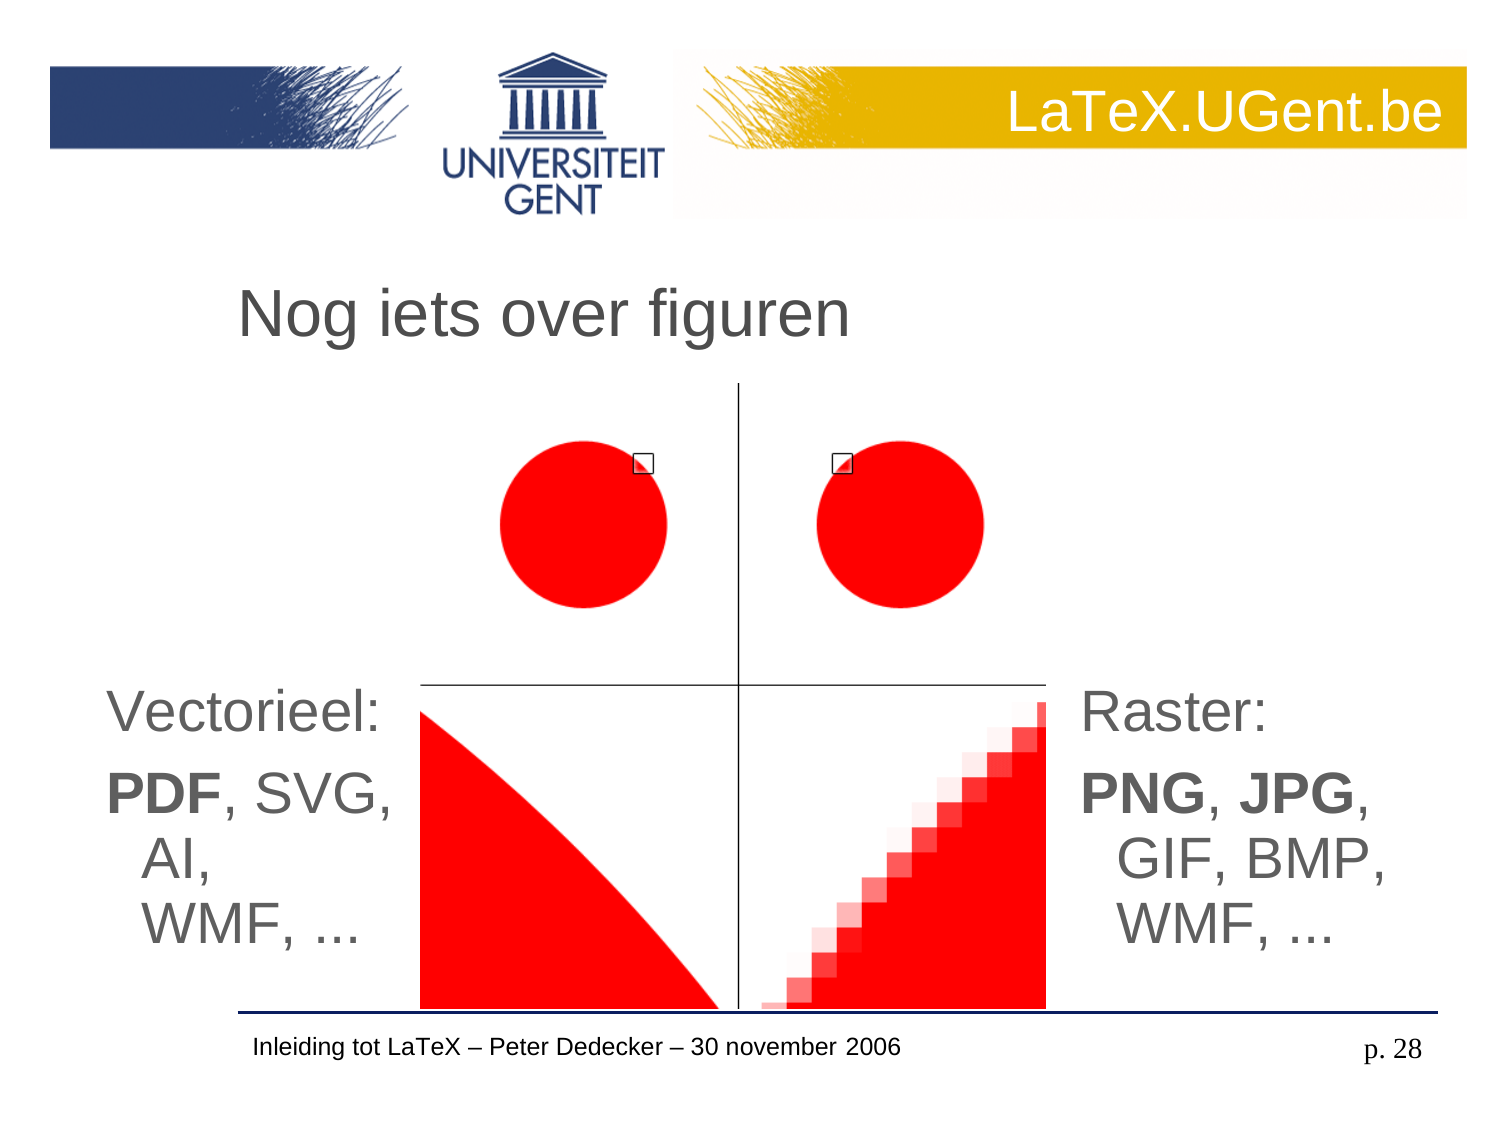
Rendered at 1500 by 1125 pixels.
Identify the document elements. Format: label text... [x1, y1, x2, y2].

picture [50, 49, 1467, 219]
title Nog iets over figuren [237, 219, 1438, 407]
list Raster: PNG, JPG, GIF, BMP, WMF, ... [1080, 679, 1436, 1078]
list Vectorieel: PDF, SVG, AI, WMF, ... [106, 679, 402, 1078]
picture [420, 383, 1046, 1009]
